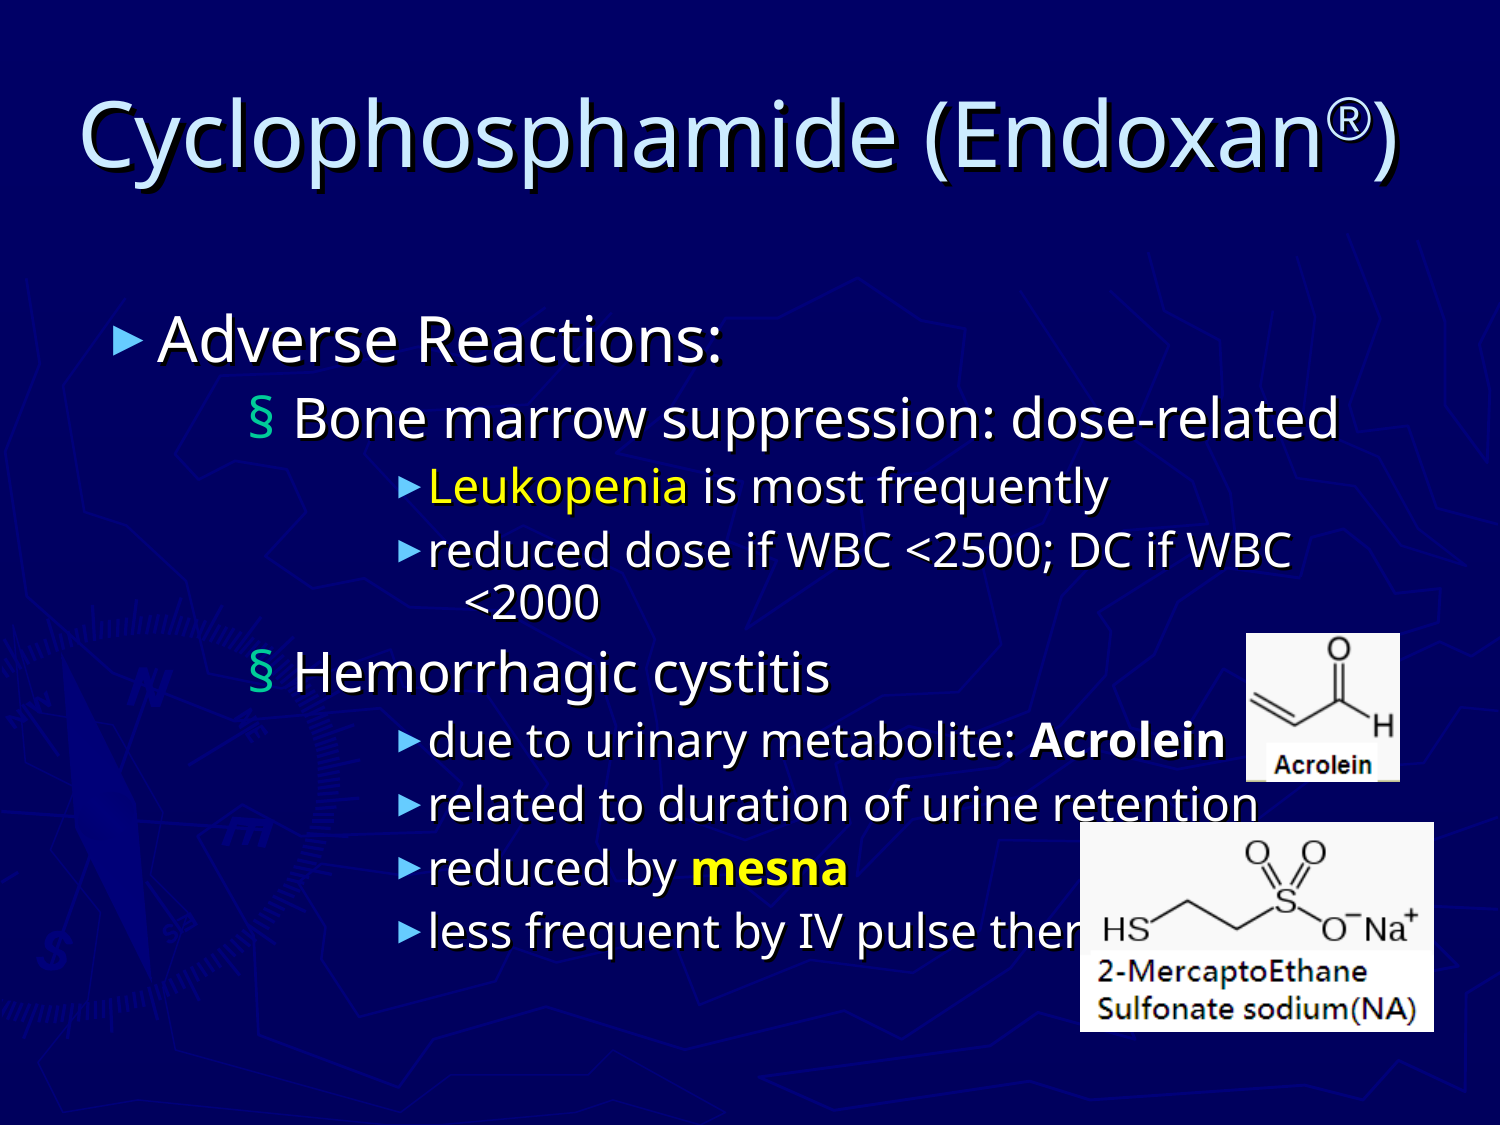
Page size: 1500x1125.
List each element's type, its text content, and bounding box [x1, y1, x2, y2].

title Cyclophosphamide (Endoxan®) [49, 37, 1451, 225]
picture [1080, 822, 1434, 1032]
picture [1246, 633, 1400, 782]
list Adverse Reactions: Bone marrow suppression: dose-related Leukopenia is most frequently reduced dose if WBC <2500; DC if WBC <2000 Hemorrhagic cystitis due to urinary metabolite: Acrolein related to duration of urine retention reduced by mesna less frequent by IV pulse therapy [88, 299, 1412, 971]
